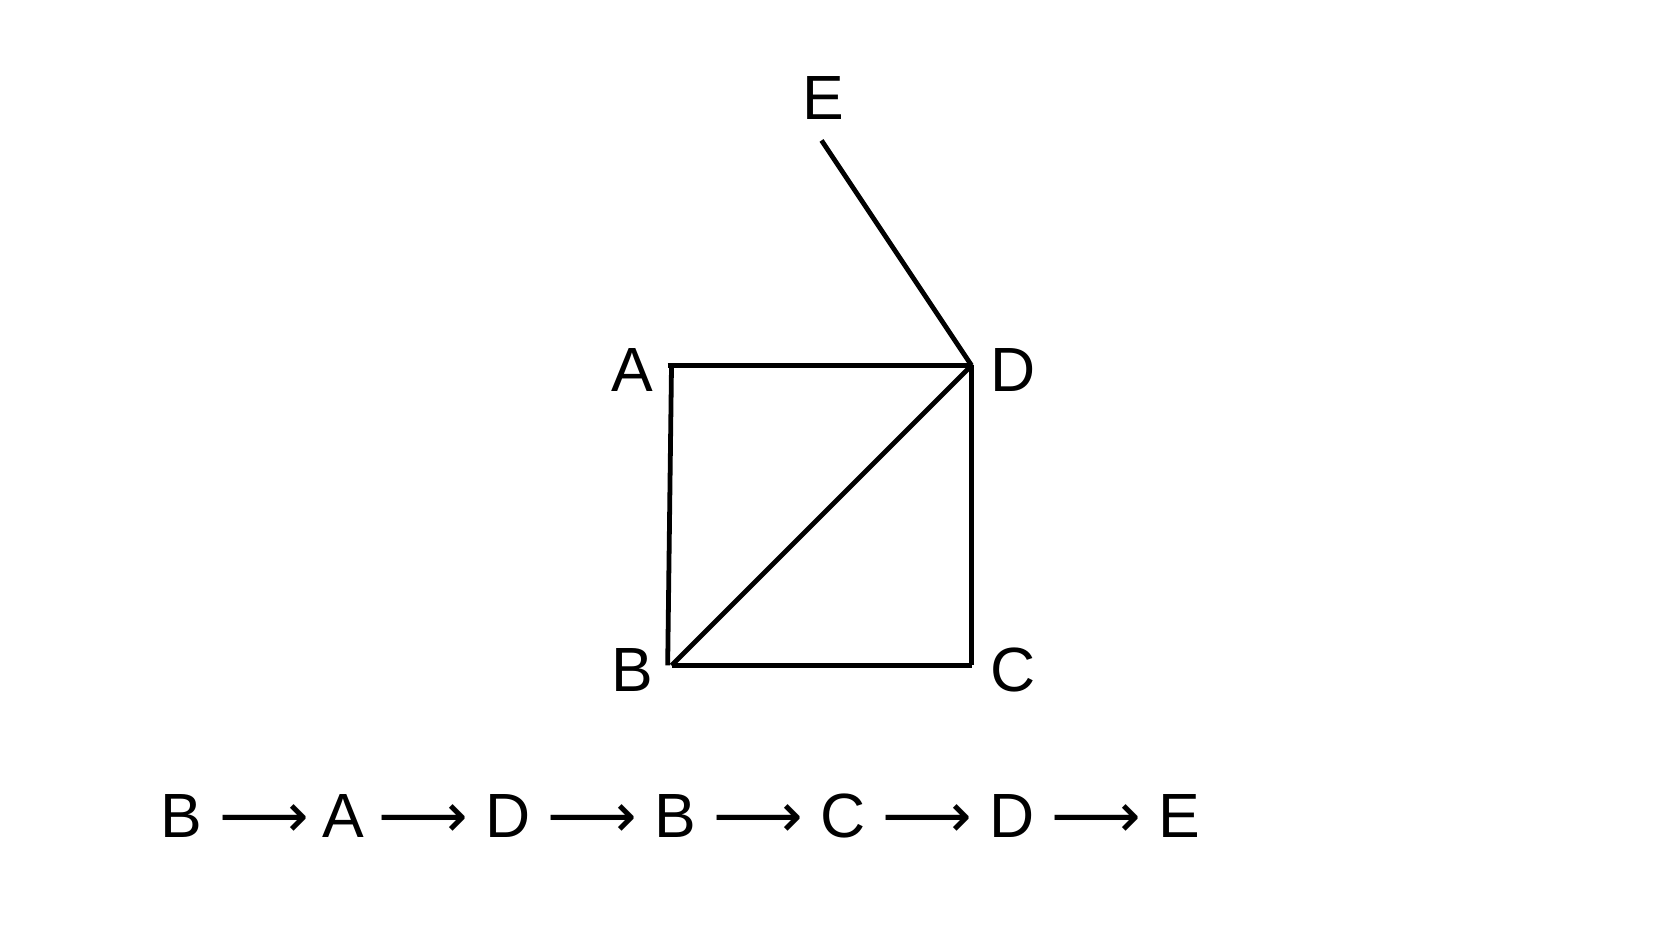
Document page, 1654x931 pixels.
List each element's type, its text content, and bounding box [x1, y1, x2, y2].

text_box B ⟶ A ⟶ D ⟶ B ⟶ C ⟶ D ⟶ E [145, 773, 1544, 859]
text_box D [975, 327, 1051, 413]
text_box B [596, 627, 668, 713]
text_box C [975, 627, 1051, 713]
text_box A [596, 327, 668, 413]
text_box E [787, 55, 860, 141]
